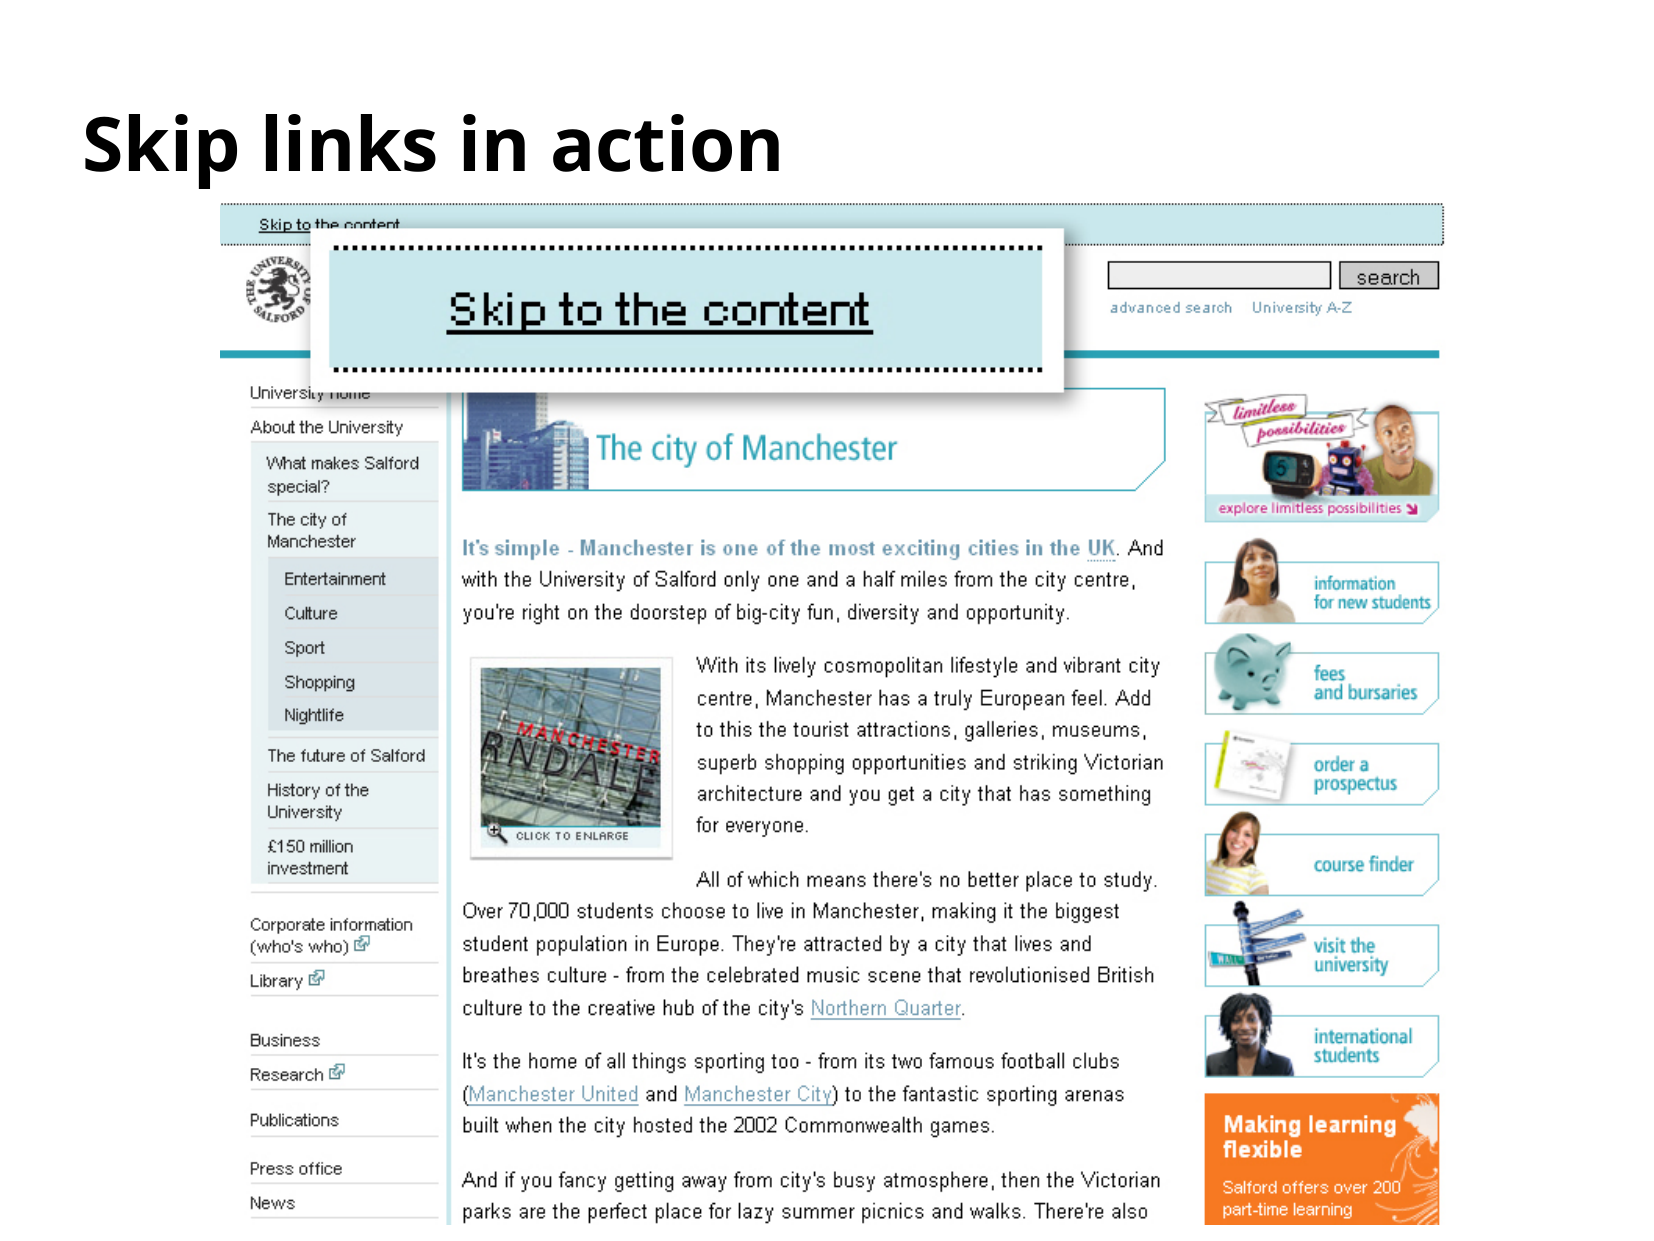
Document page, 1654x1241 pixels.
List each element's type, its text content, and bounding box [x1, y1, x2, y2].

picture [220, 202, 1452, 1225]
title Skip links in action [82, 86, 1571, 200]
